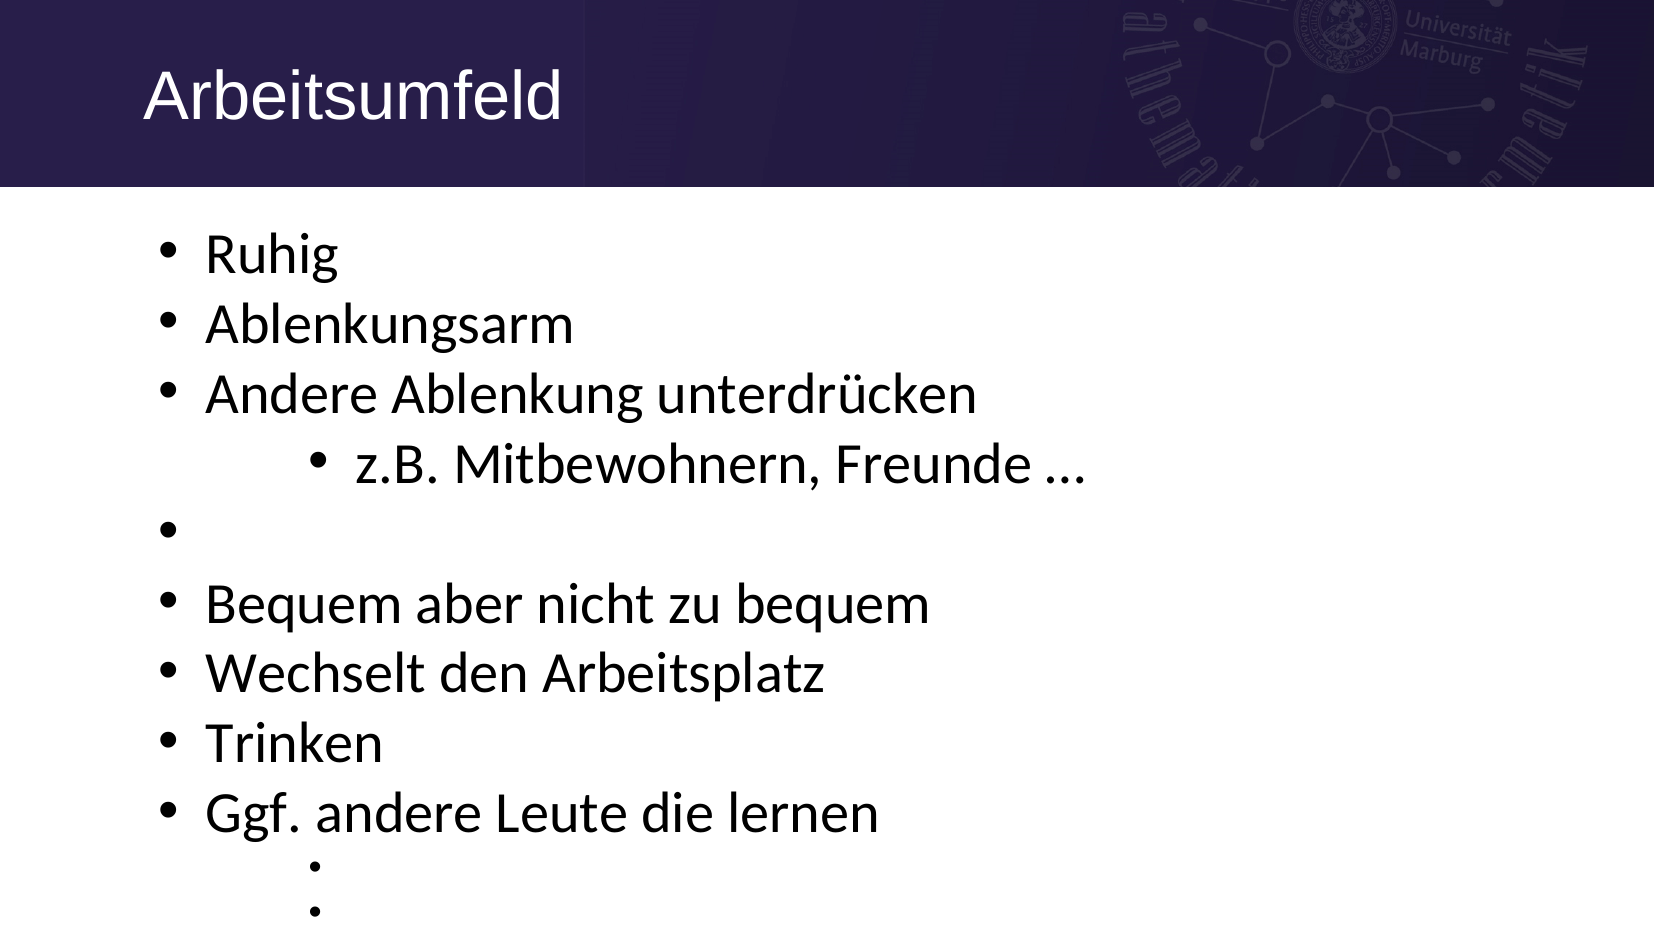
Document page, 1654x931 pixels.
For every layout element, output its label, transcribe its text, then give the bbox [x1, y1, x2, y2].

picture [0, 0, 1654, 187]
text_box Arbeitsumfeld [143, 14, 1260, 170]
text_box Ruhig Ablenkungsarm Andere Ablenkung unterdrücken z.B. Mitbewohnern, Freunde … Bequem aber nicht zu bequem Wechselt den Arbeitsplatz Trinken Ggf. andere Leute die lernen [143, 207, 1570, 931]
